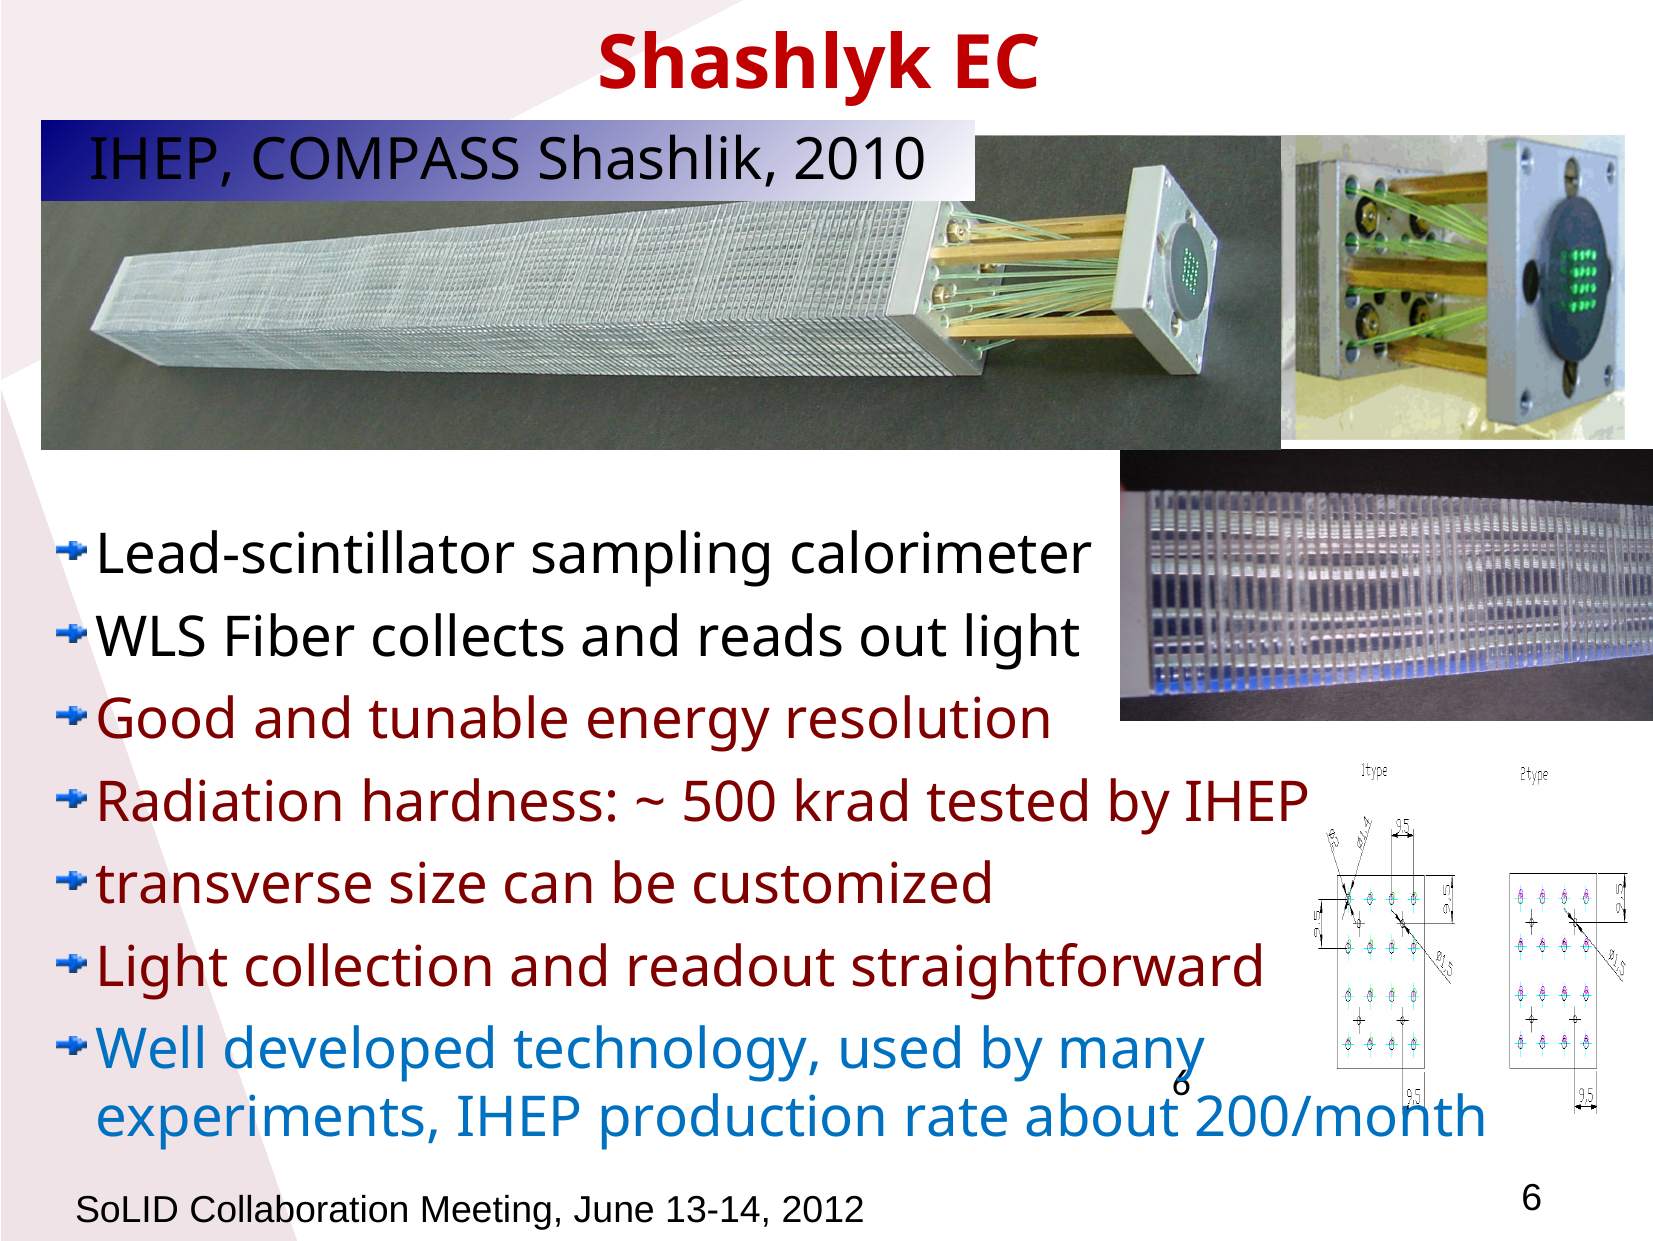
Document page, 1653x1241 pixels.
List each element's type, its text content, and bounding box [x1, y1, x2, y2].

text_box IHEP, COMPASS Shashlik, 2010 [41, 120, 975, 201]
list Lead-scintillator sampling calorimeter WLS Fiber collects and reads out light Good and tunable energy resolution Radiation hardness: ~ 500 krad tested by IHEP transverse size can be customized Light collection and readout straightforward Well developed technology, used by many experiments, IHEP production rate about 200/month [41, 509, 1530, 1241]
title Shashlyk EC [68, 13, 1571, 134]
picture [1530, 759, 1630, 1126]
picture [41, 134, 1653, 721]
